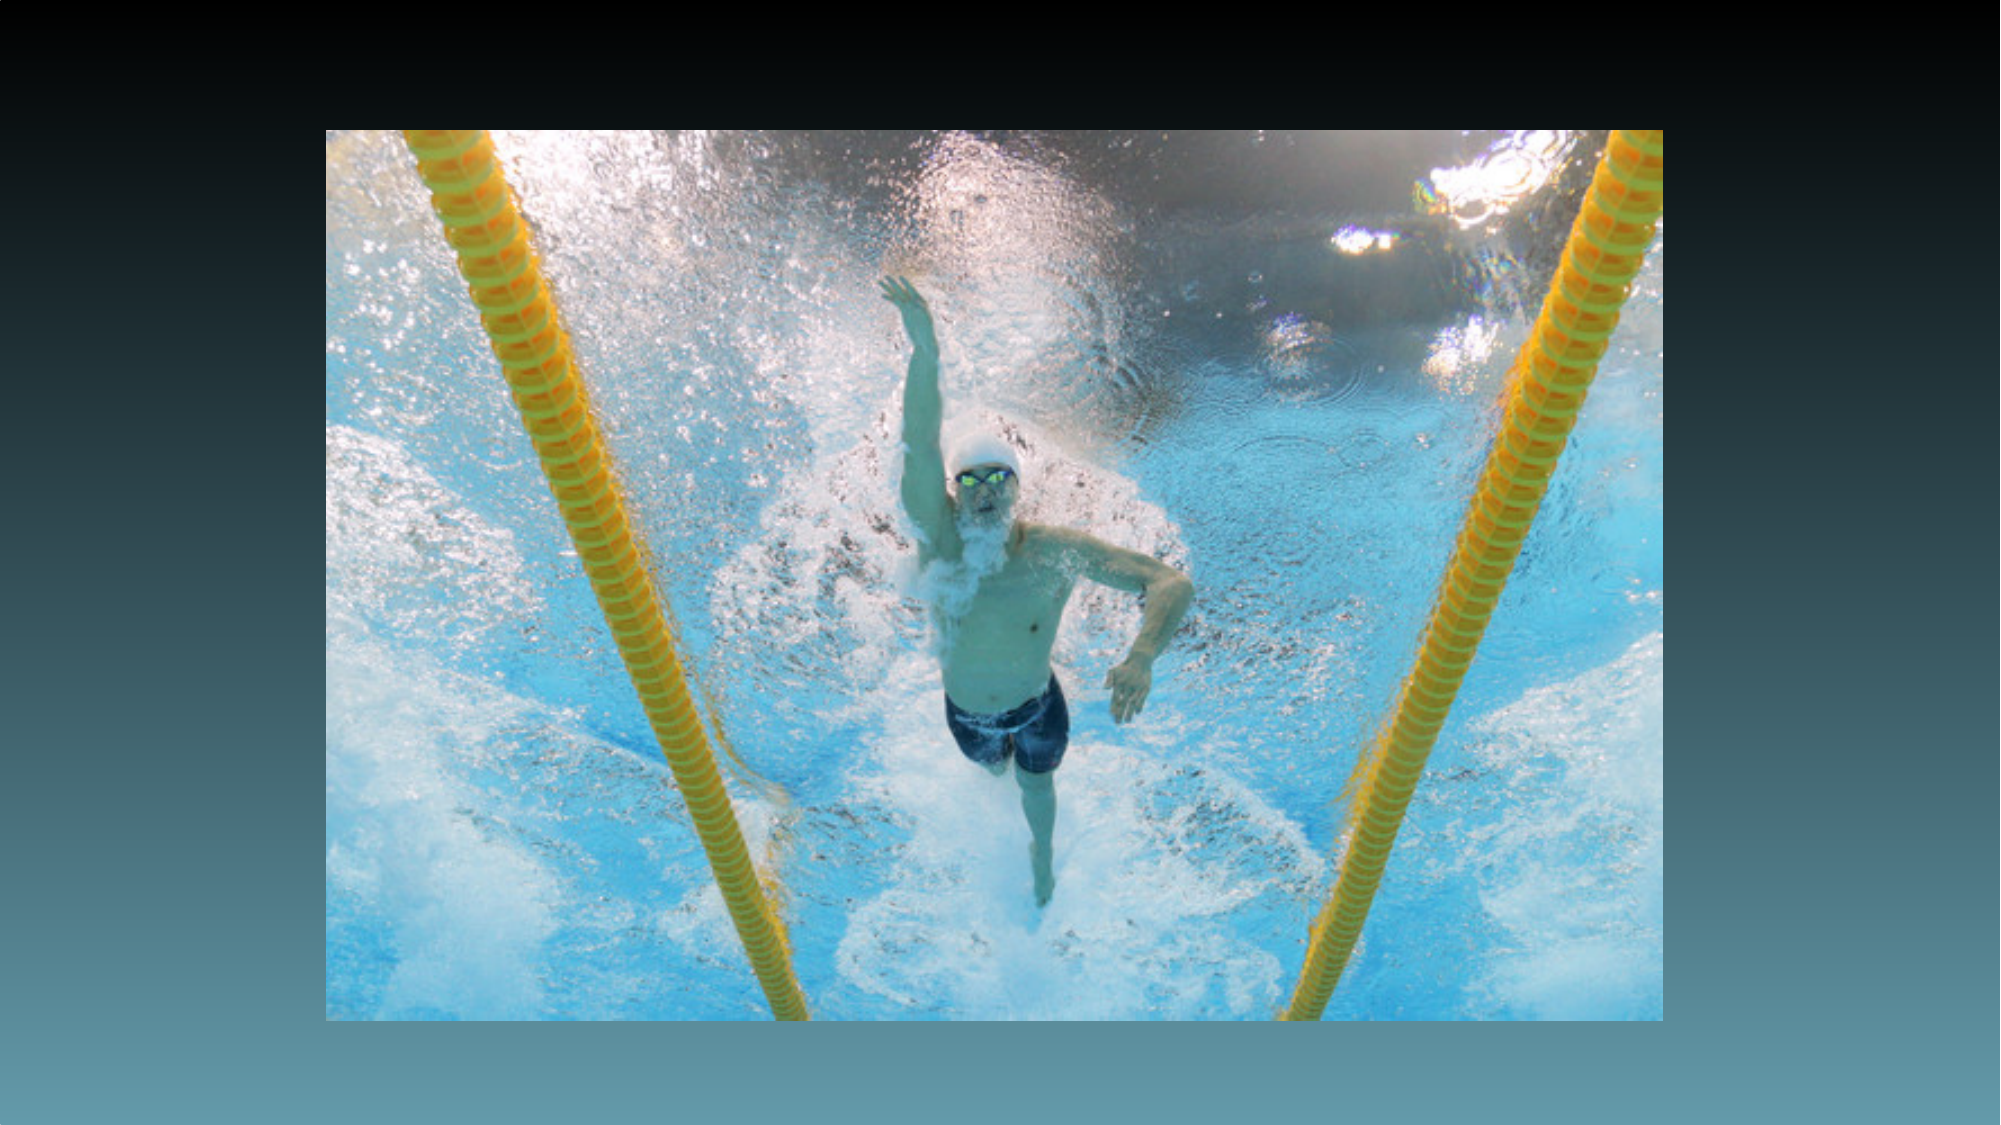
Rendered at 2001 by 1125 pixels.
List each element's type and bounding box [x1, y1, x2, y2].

picture [326, 130, 1663, 1021]
